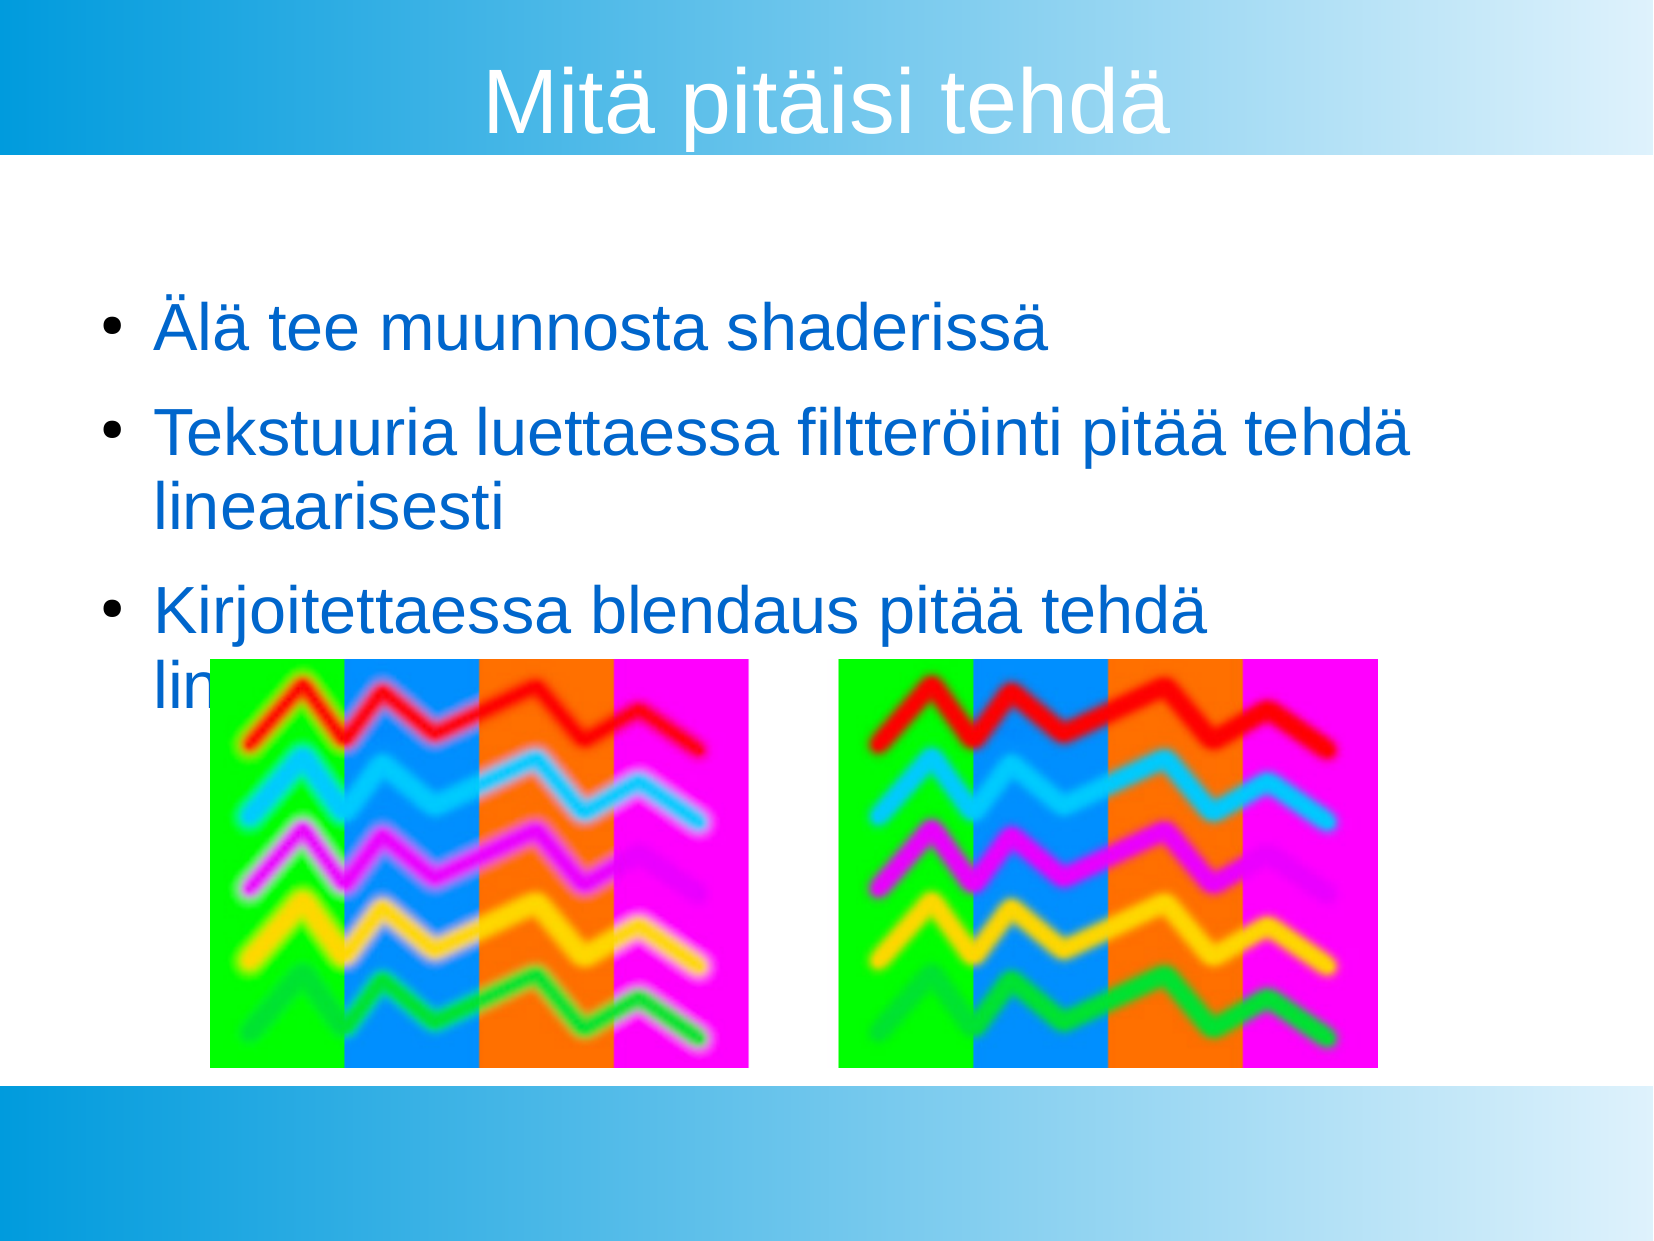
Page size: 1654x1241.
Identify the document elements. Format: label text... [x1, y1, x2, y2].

title Mitä pitäisi tehdä [82, 49, 1571, 155]
list Älä tee muunnosta shaderissä Tekstuuria luettaessa filtteröinti pitää tehdä lineaarisesti Kirjoitettaessa blendaus pitää tehdä lineaarisesti [82, 290, 1571, 1010]
picture [210, 659, 1378, 1068]
